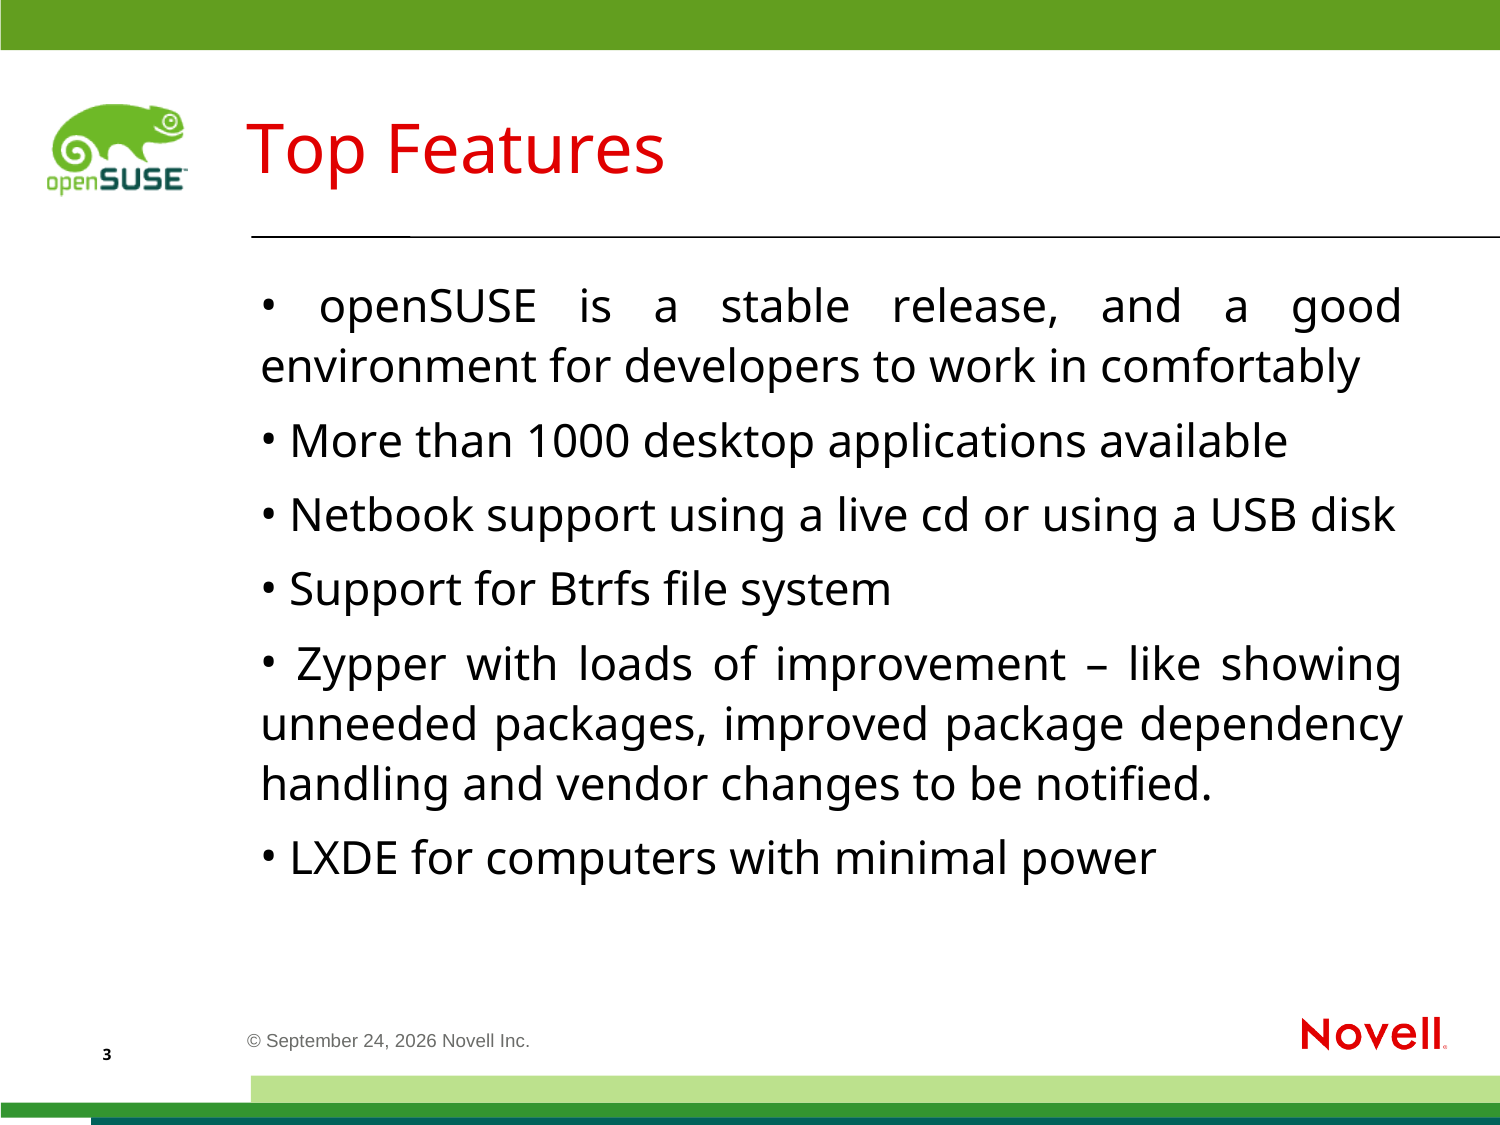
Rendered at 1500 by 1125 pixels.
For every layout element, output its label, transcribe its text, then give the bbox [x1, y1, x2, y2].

list openSUSE is a stable release, and a good environment for developers to work in comfortably More than 1000 desktop applications available Netbook support using a live cd or using a USB disk Support for Btrfs file system Zypper with loads of improvement – like showing unneeded packages, improved package dependency handling and vendor changes to be notified. LXDE for computers with minimal power [245, 267, 1458, 1026]
picture [47, 104, 188, 197]
picture [1295, 1026, 1453, 1056]
title Top Features [246, 60, 1409, 239]
